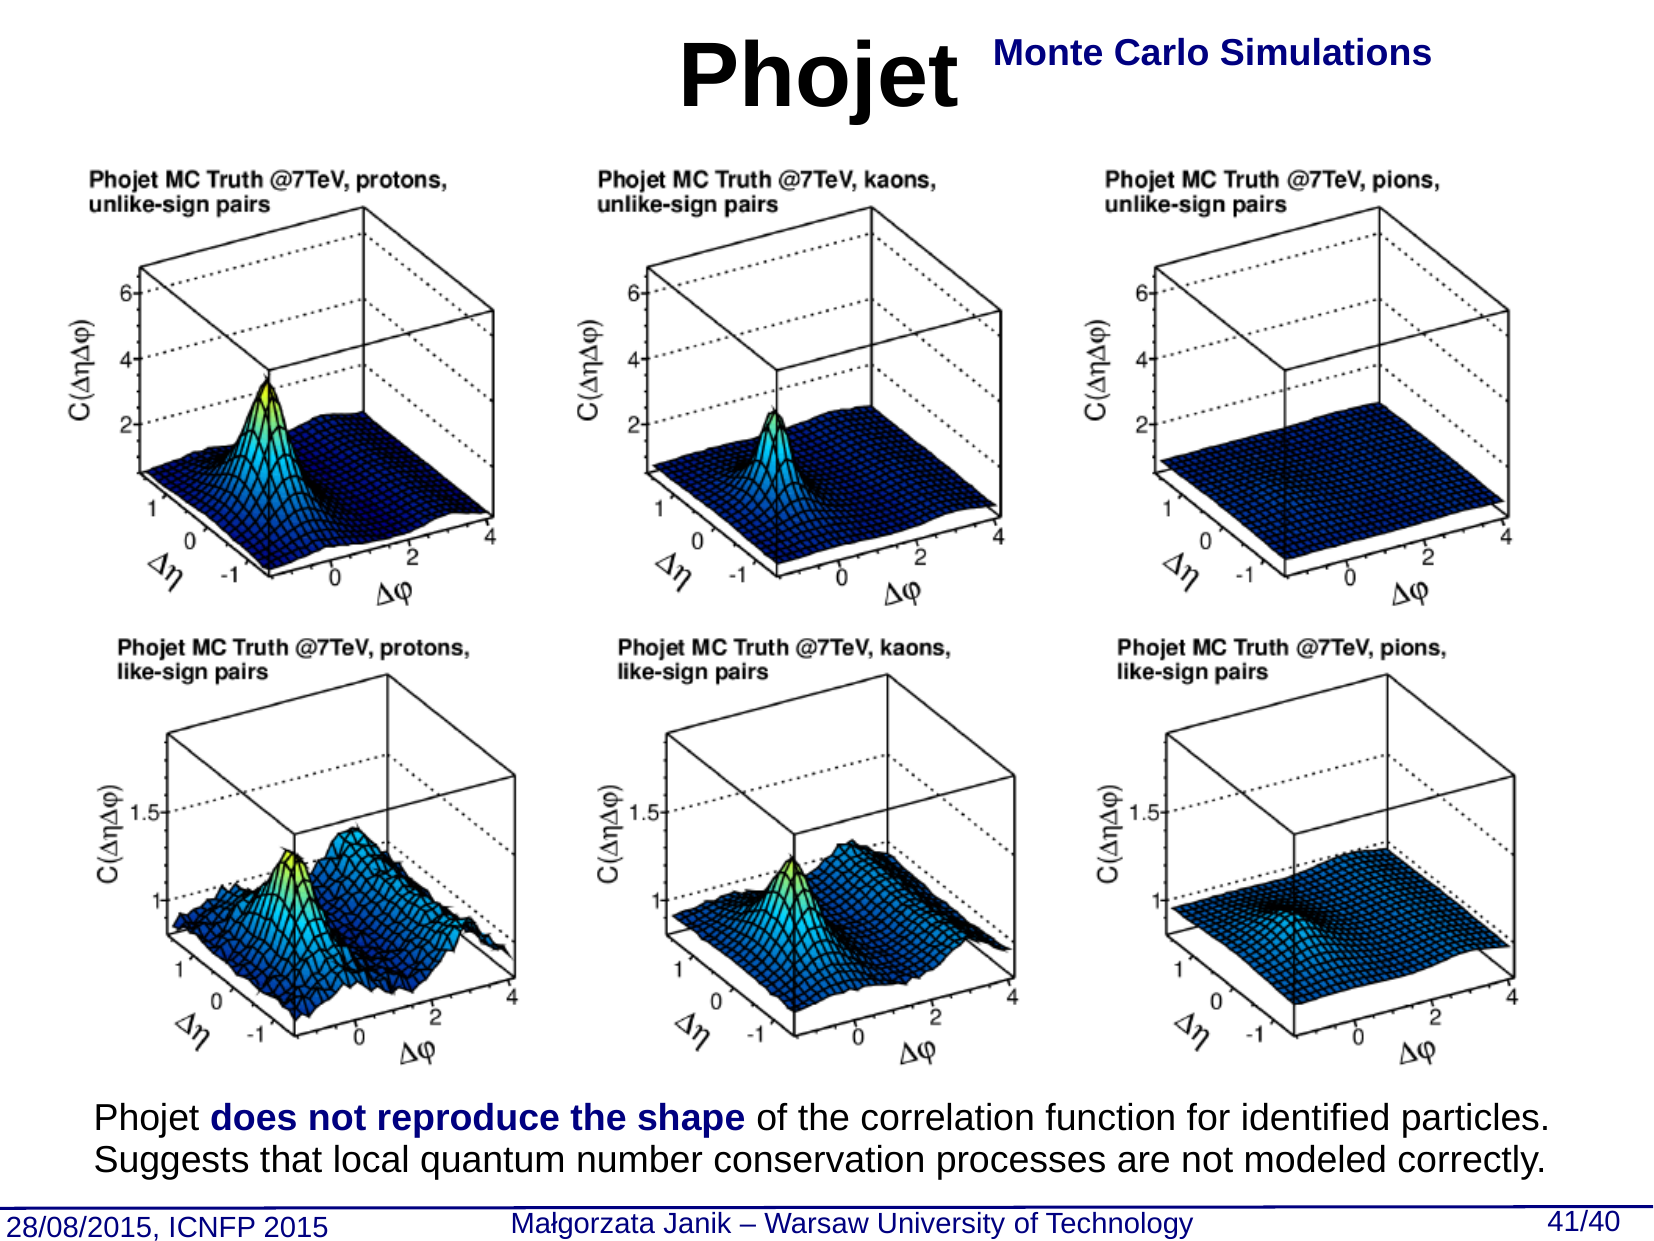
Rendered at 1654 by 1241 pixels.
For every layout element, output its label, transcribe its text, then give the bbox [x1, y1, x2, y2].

text_box Monte Carlo Simulations [978, 23, 1653, 81]
picture [37, 132, 1567, 1088]
list Phojet does not reproduce the shape of the correlation function for identified particles. Suggests that local quantum number conservation processes are not modeled correctly. [22, 1096, 1609, 1186]
title Phojet [75, 0, 1563, 151]
